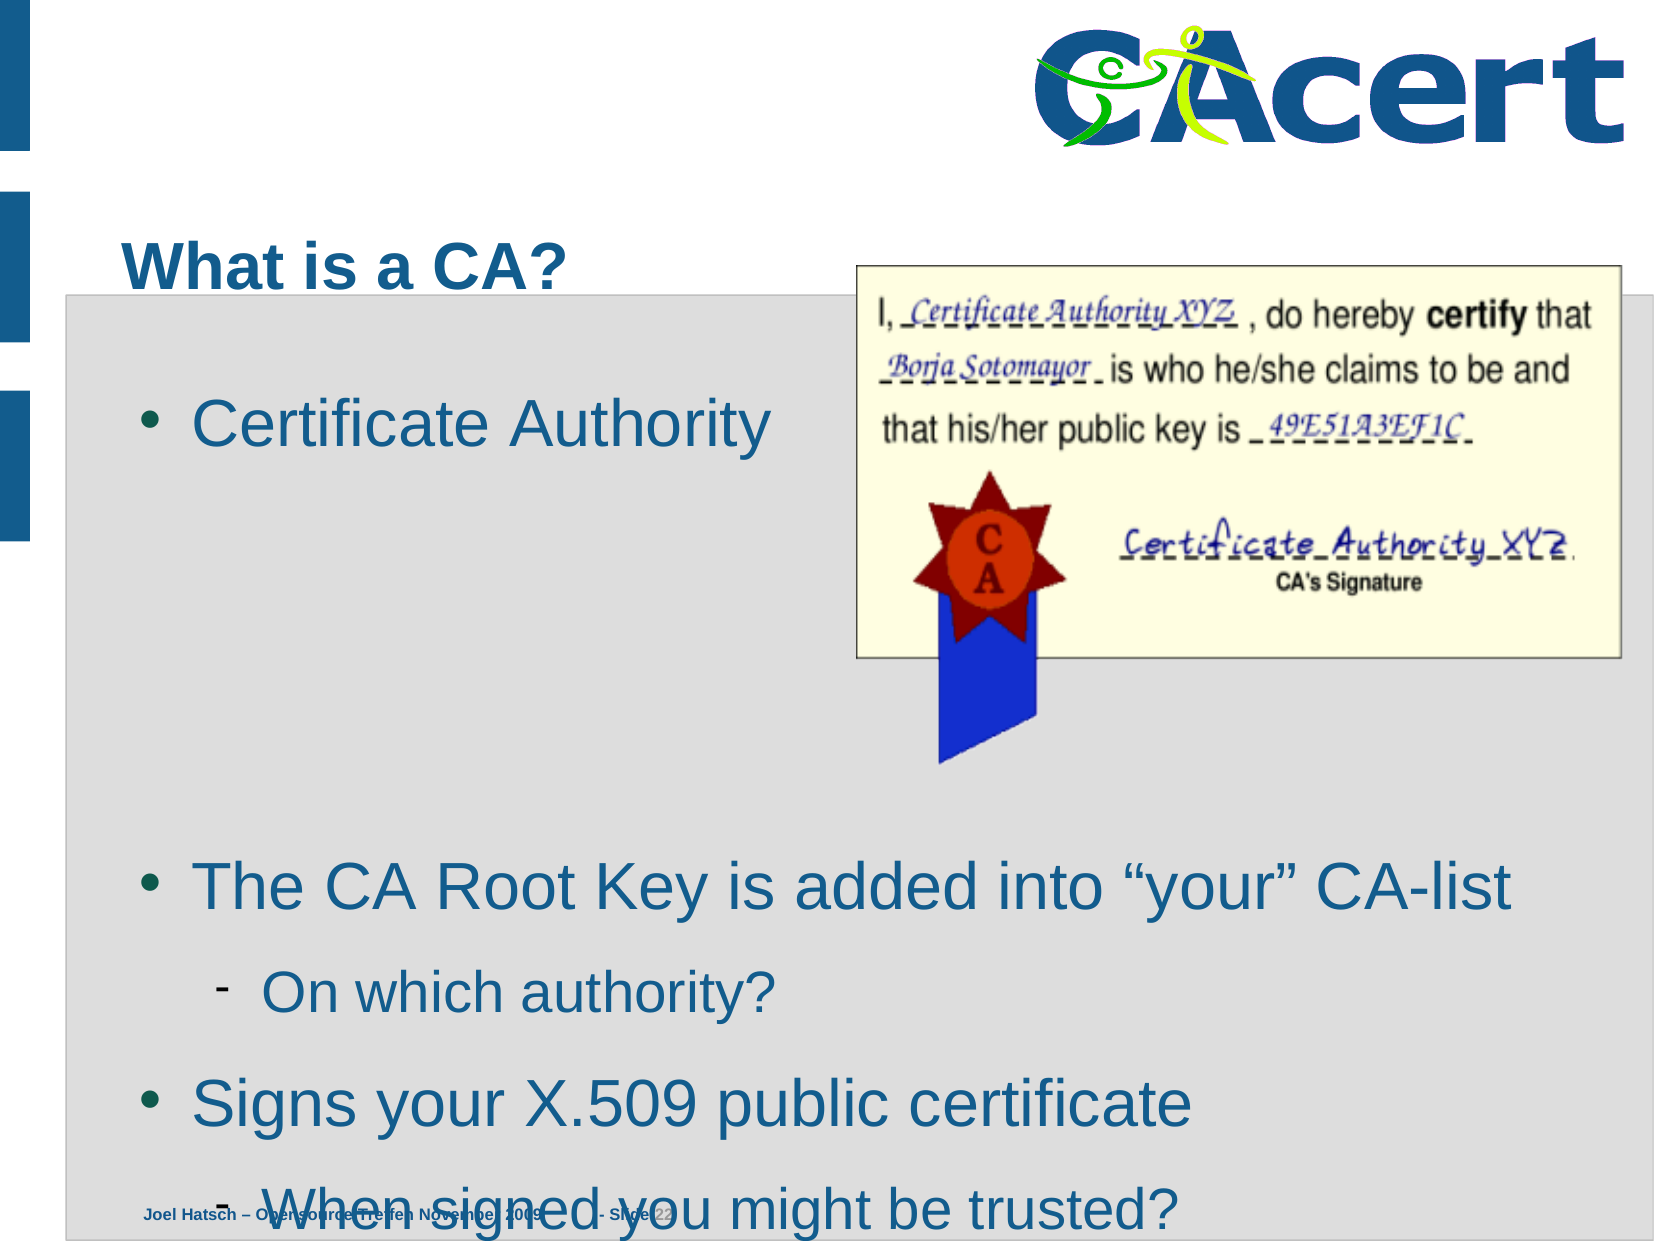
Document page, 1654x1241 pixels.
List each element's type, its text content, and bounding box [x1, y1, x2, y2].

picture [856, 265, 1625, 768]
picture [1033, 24, 1625, 148]
title What is a CA? [121, 177, 1533, 315]
list Certificate Authority The CA Root Key is added into “your” CA-list On which authority? Signs your X.509 public certificate When signed you might be trusted? [121, 344, 1594, 1238]
